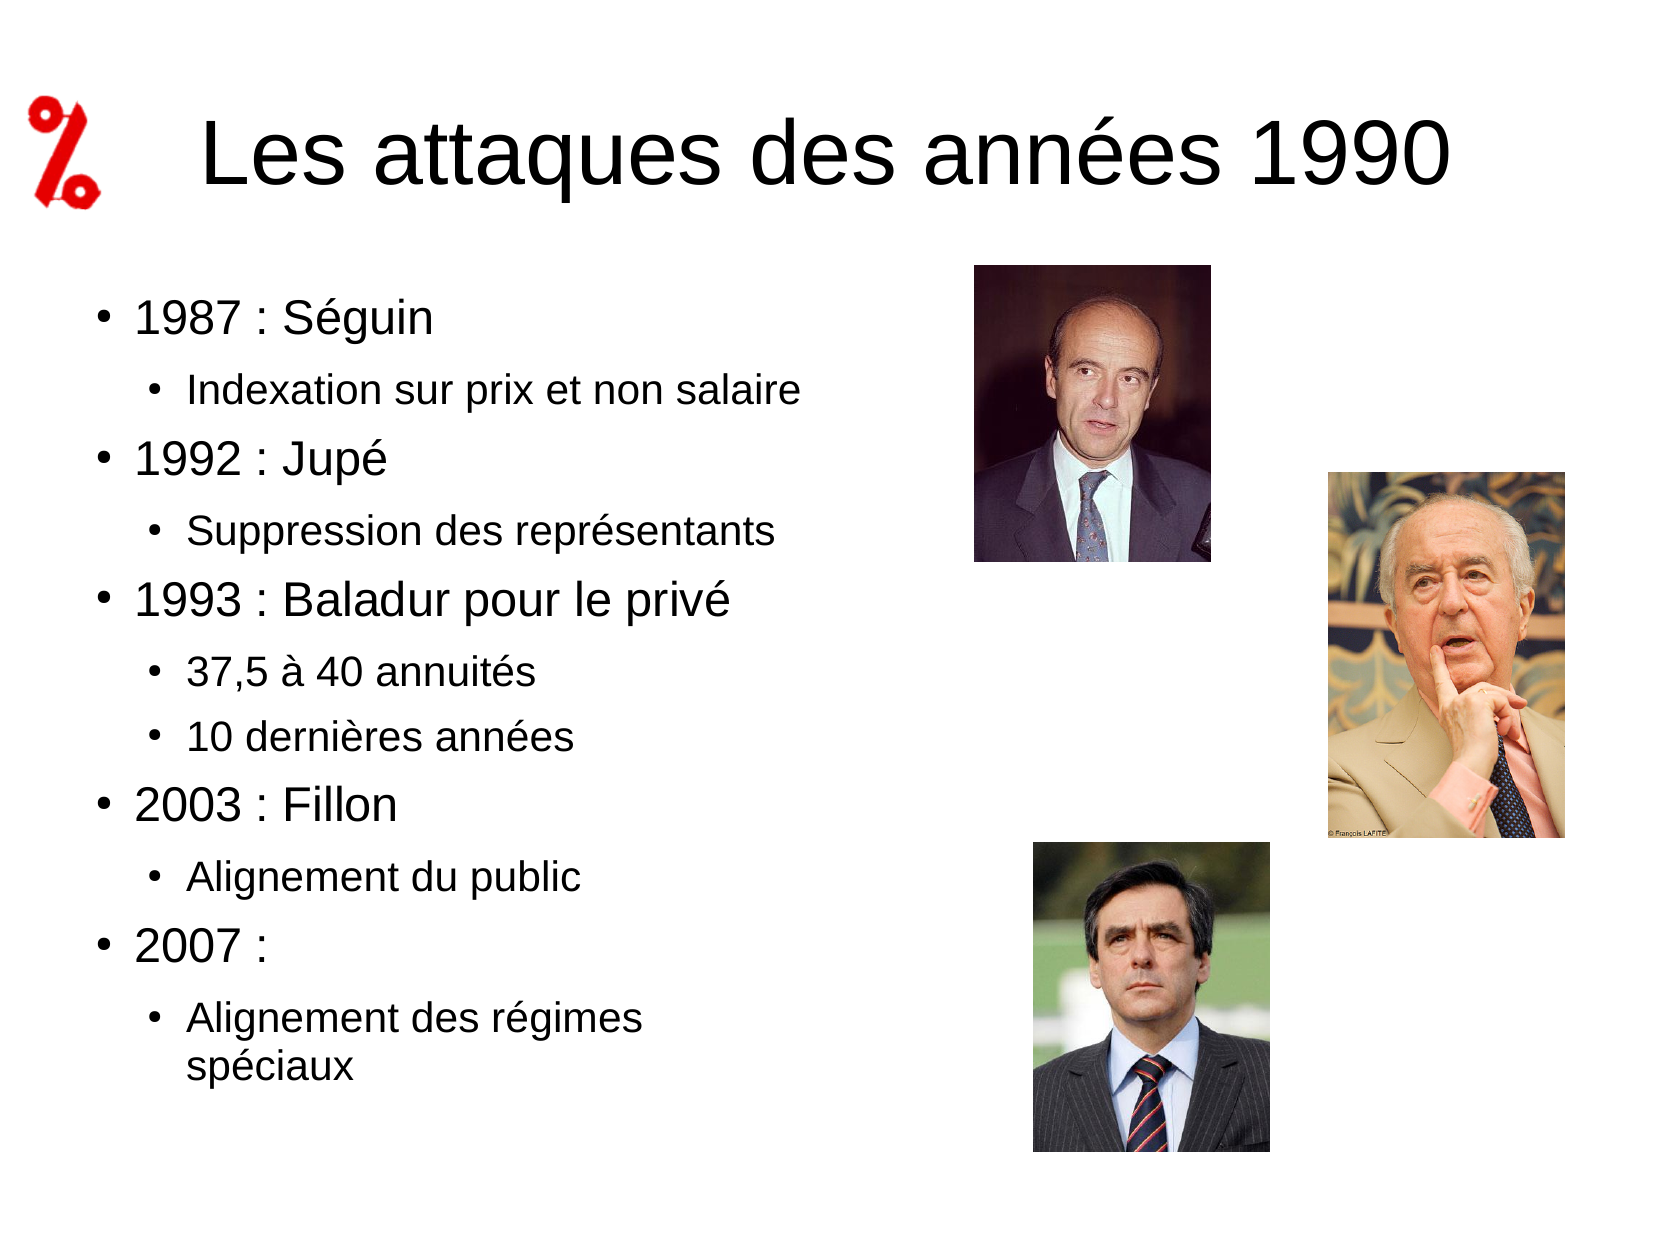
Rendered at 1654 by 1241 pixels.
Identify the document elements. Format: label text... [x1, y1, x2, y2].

picture [0, 88, 82, 219]
picture [1328, 472, 1565, 838]
picture [974, 265, 1211, 562]
title Les attaques des années 1990 [82, 56, 1571, 250]
list 1987 : Séguin Indexation sur prix et non salaire 1992 : Jupé Suppression des représentants 1993 : Baladur pour le privé 37,5 à 40 annuités 10 dernières années 2003 : Fillon Alignement du public 2007 : Alignement des régimes spéciaux [82, 290, 809, 1109]
picture [1033, 842, 1270, 1152]
